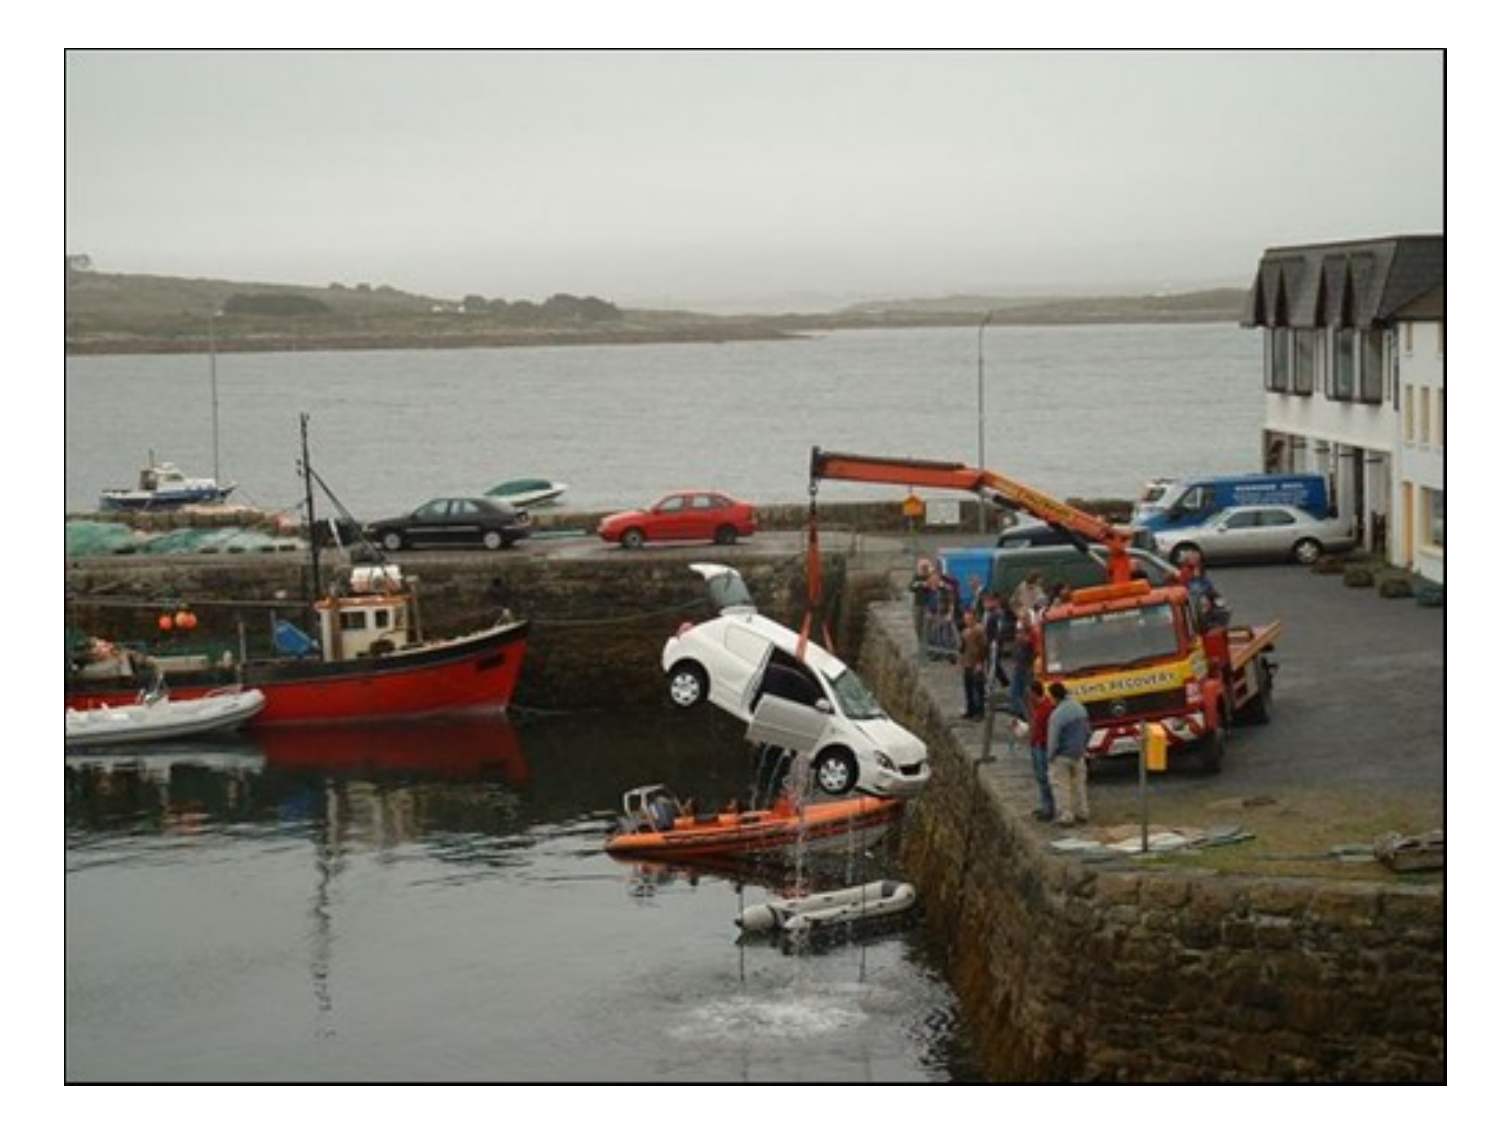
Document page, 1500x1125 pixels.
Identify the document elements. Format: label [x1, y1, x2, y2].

picture [64, 48, 1447, 1086]
